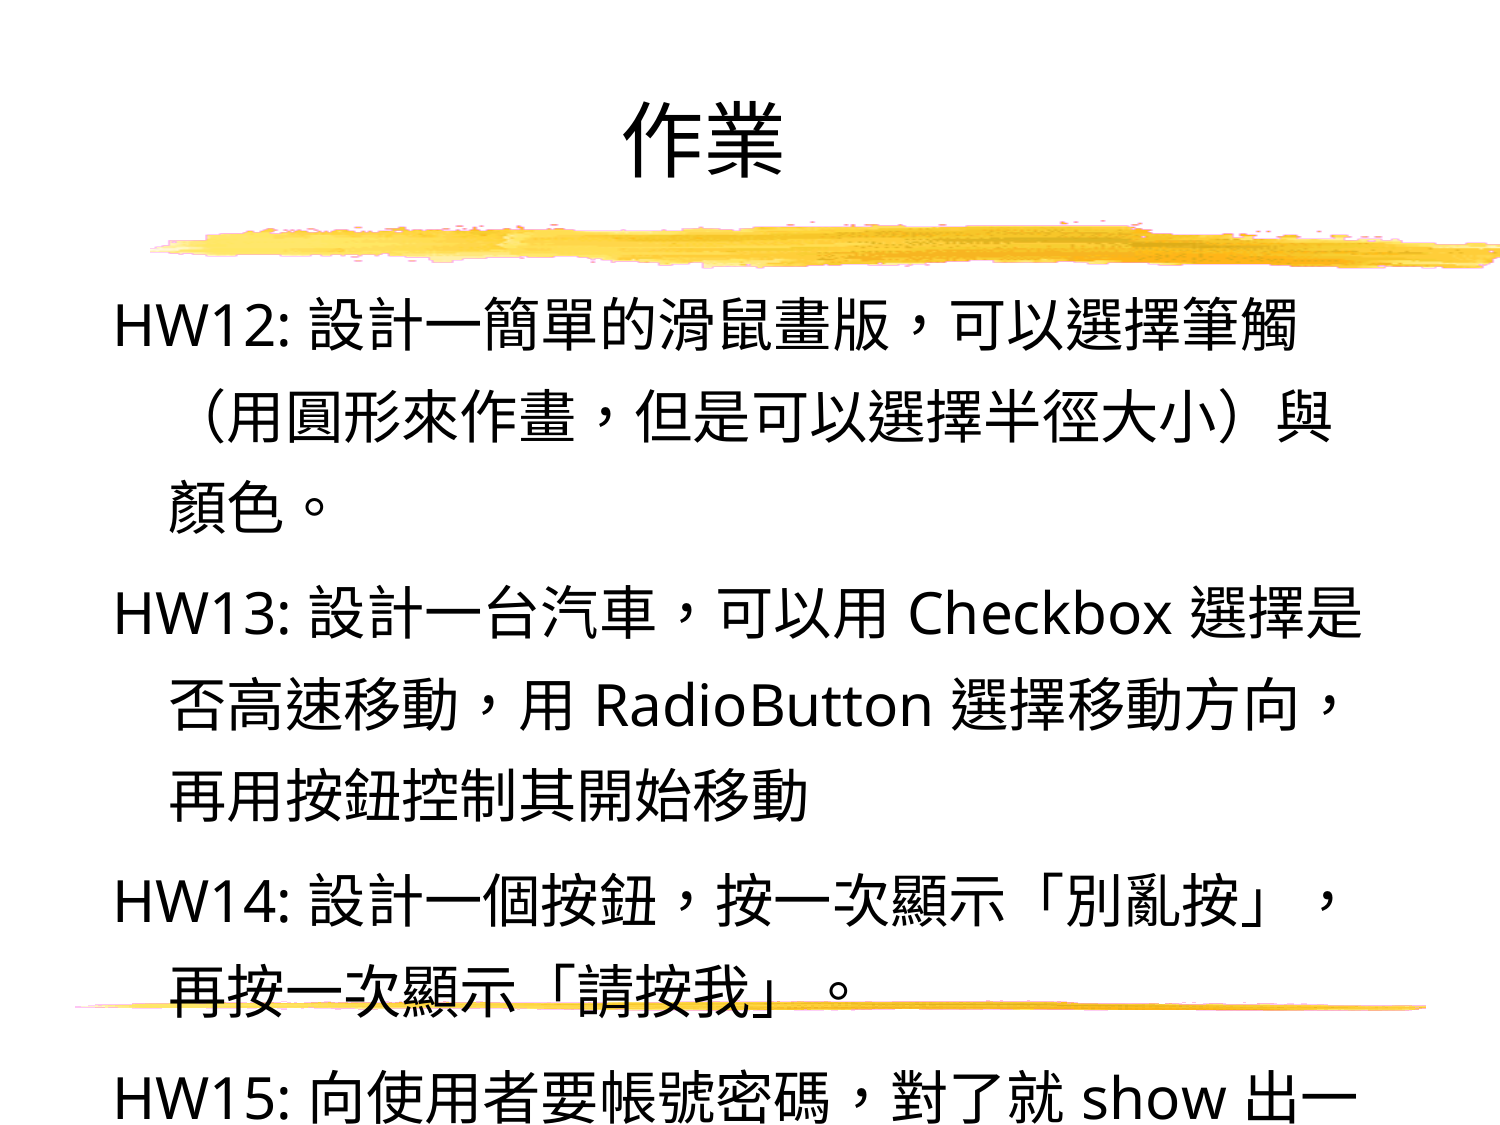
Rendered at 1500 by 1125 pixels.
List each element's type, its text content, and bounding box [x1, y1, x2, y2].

picture [629, 1000, 644, 1013]
picture [75, 999, 177, 1013]
picture [734, 1000, 767, 1013]
picture [607, 1001, 625, 1005]
picture [669, 1009, 679, 1013]
picture [269, 1000, 372, 1013]
picture [490, 1000, 580, 1013]
picture [584, 1001, 593, 1011]
picture [649, 1000, 669, 1013]
picture [182, 1004, 213, 1013]
list HW12:設計一簡單的滑鼠畫版，可以選擇筆觸（用圓形來作畫，但是可以選擇半徑大小）與顏色。 HW13:設計一台汽車，可以用Checkbox選擇是否高速移動，用RadioButton選擇移動方向，再用按鈕控制其開始移動 HW14:設計一個按鈕，按一次顯示「別亂按」，再按一次顯示「請按我」。 HW15:向使用者要帳號密碼，對了就show出一張圖，錯了就show出錯誤信息 [112, 272, 1388, 1000]
picture [712, 1000, 729, 1013]
picture [597, 1000, 603, 1013]
picture [369, 1000, 388, 1013]
picture [241, 1000, 261, 1013]
picture [605, 1008, 625, 1013]
picture [261, 1009, 271, 1013]
picture [723, 1007, 733, 1013]
picture [771, 999, 1426, 1013]
title 作業 [66, 35, 1342, 225]
picture [677, 1000, 708, 1013]
picture [150, 215, 1500, 279]
picture [217, 1000, 236, 1013]
picture [384, 1000, 486, 1013]
